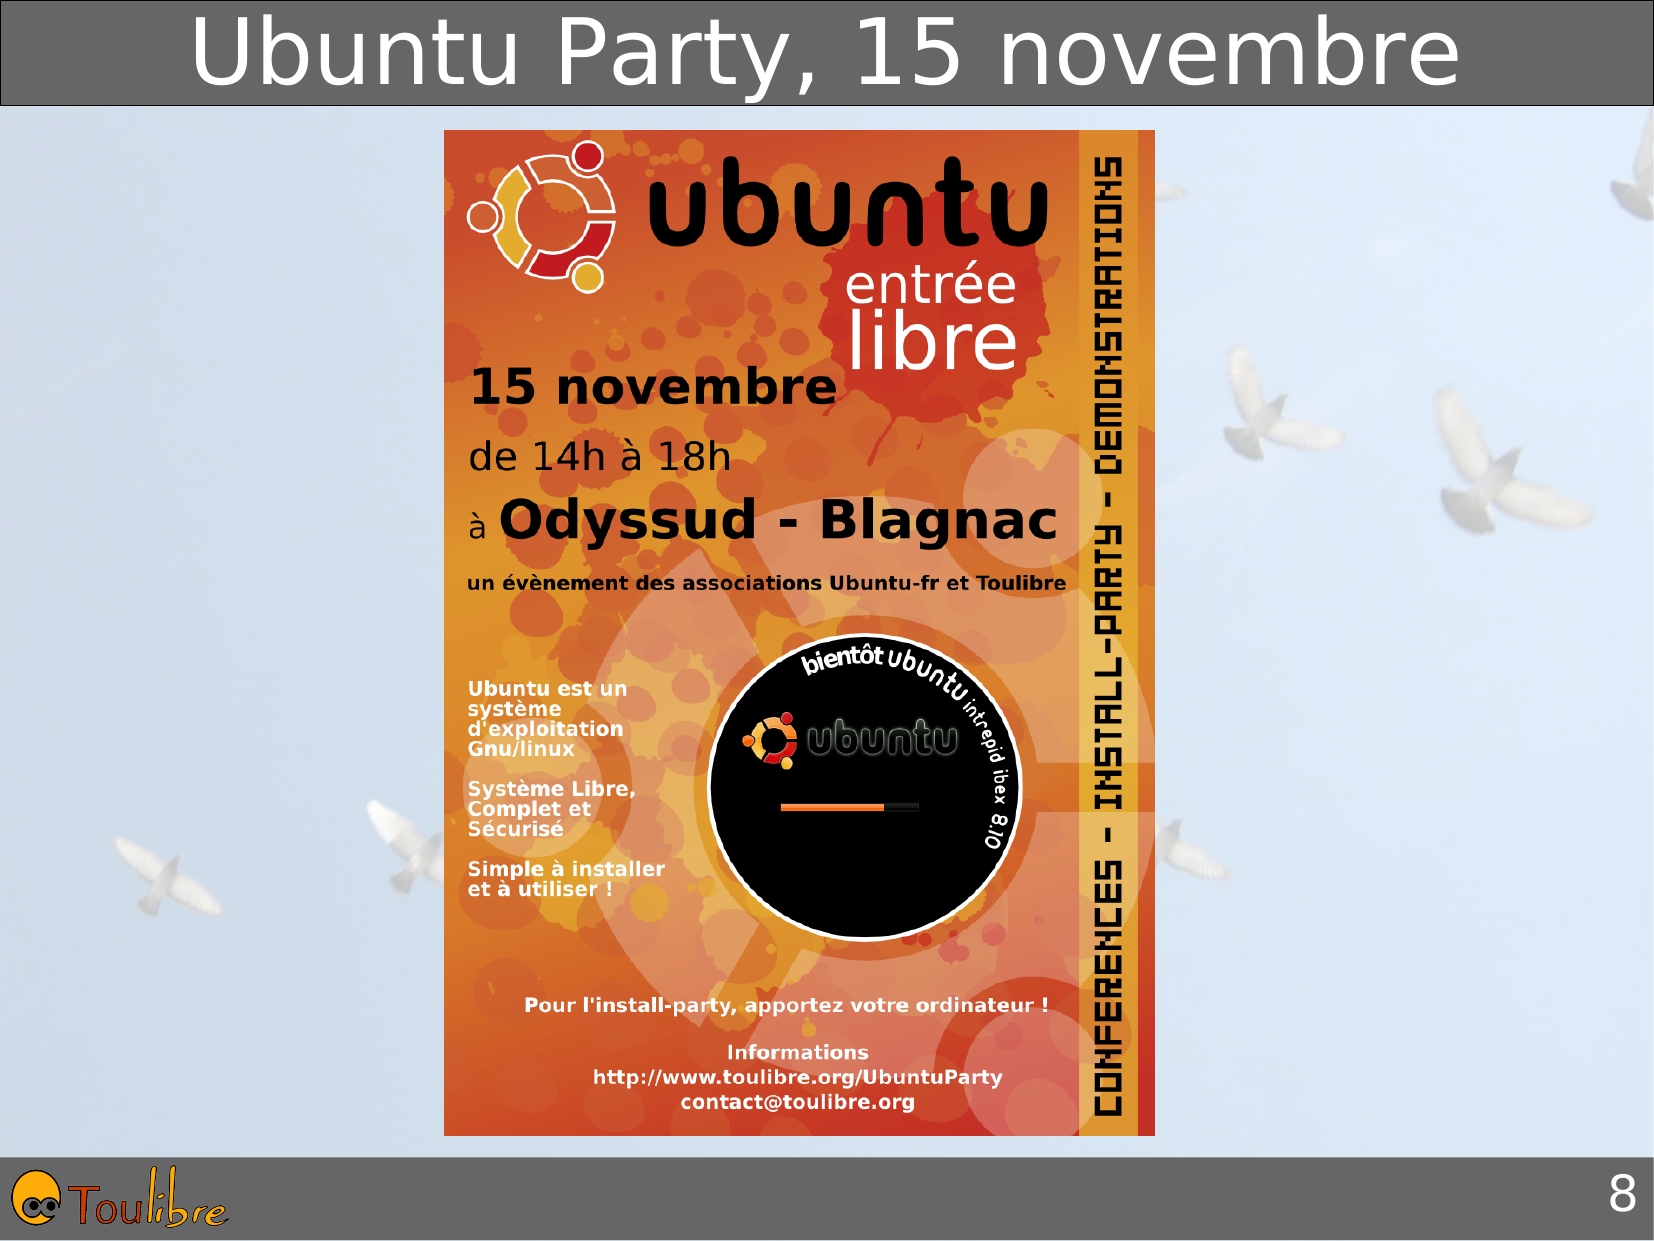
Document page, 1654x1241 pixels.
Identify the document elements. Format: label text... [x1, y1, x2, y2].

picture [11, 1165, 229, 1228]
picture [444, 130, 1155, 1136]
title Ubuntu Party, 15 novembre [0, 0, 1654, 107]
